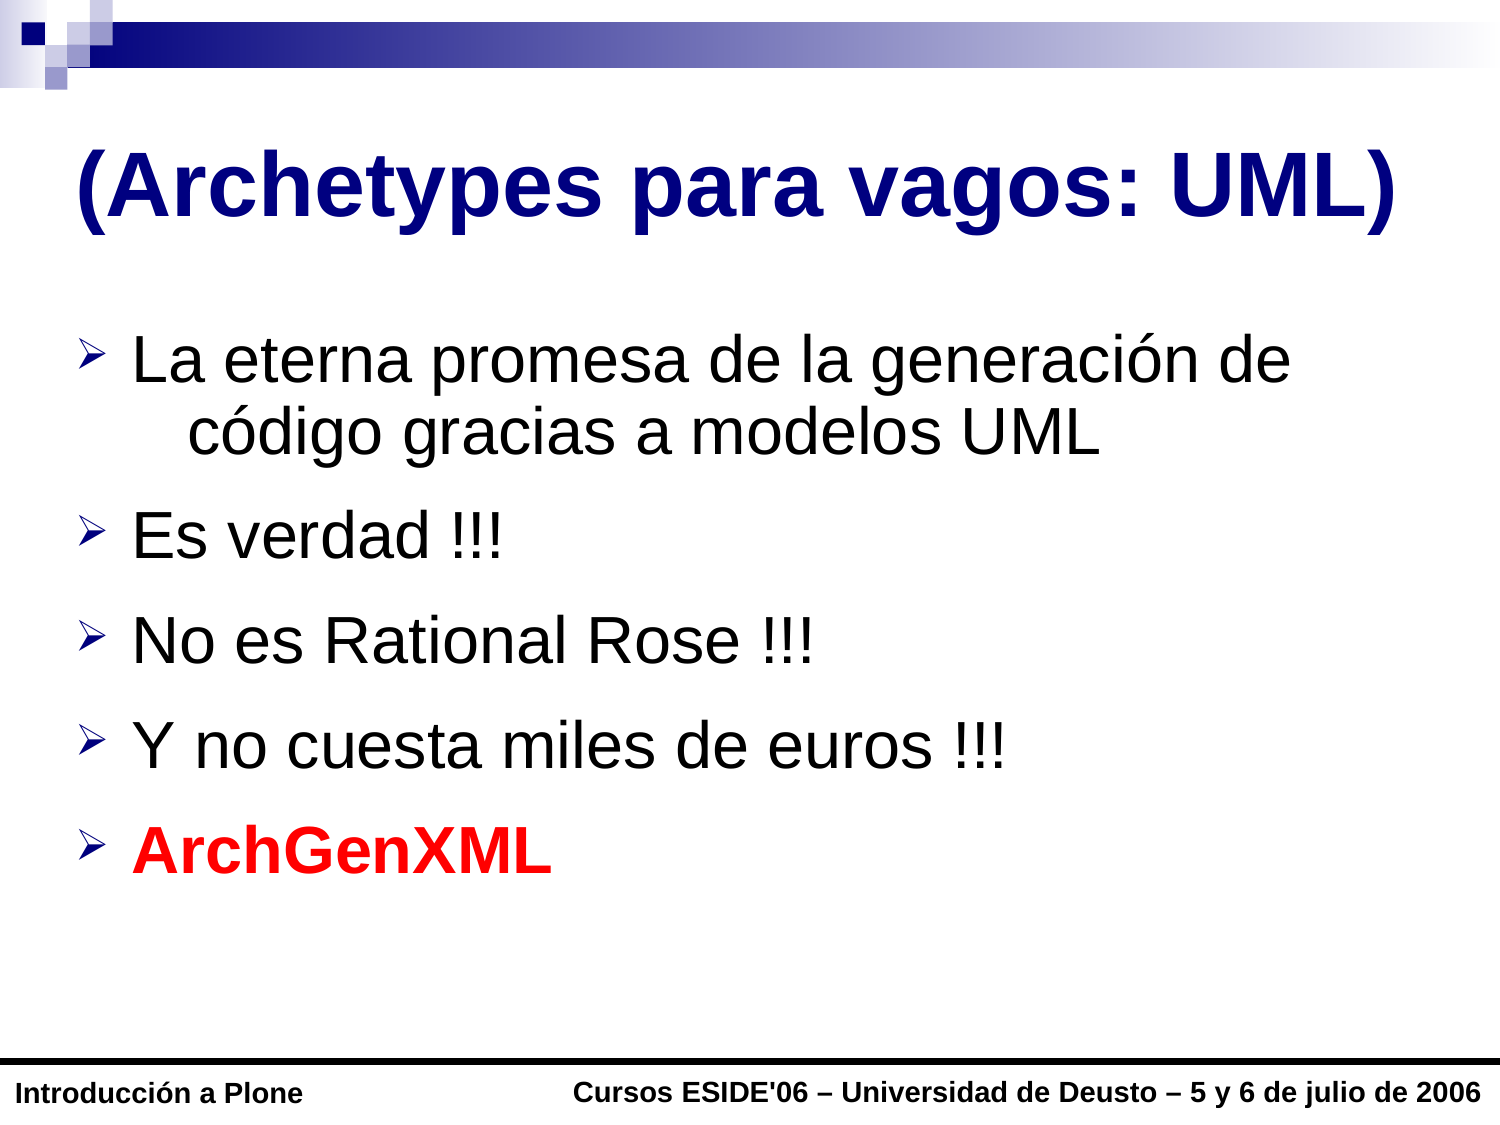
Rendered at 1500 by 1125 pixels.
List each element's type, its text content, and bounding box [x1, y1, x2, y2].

list La eterna promesa de la generación de código gracias a modelos UML Es verdad !!! No es Rational Rose !!! Y no cuesta miles de euros !!! ArchGenXML [75, 324, 1426, 1034]
title (Archetypes para vagos: UML) [75, 66, 1426, 309]
